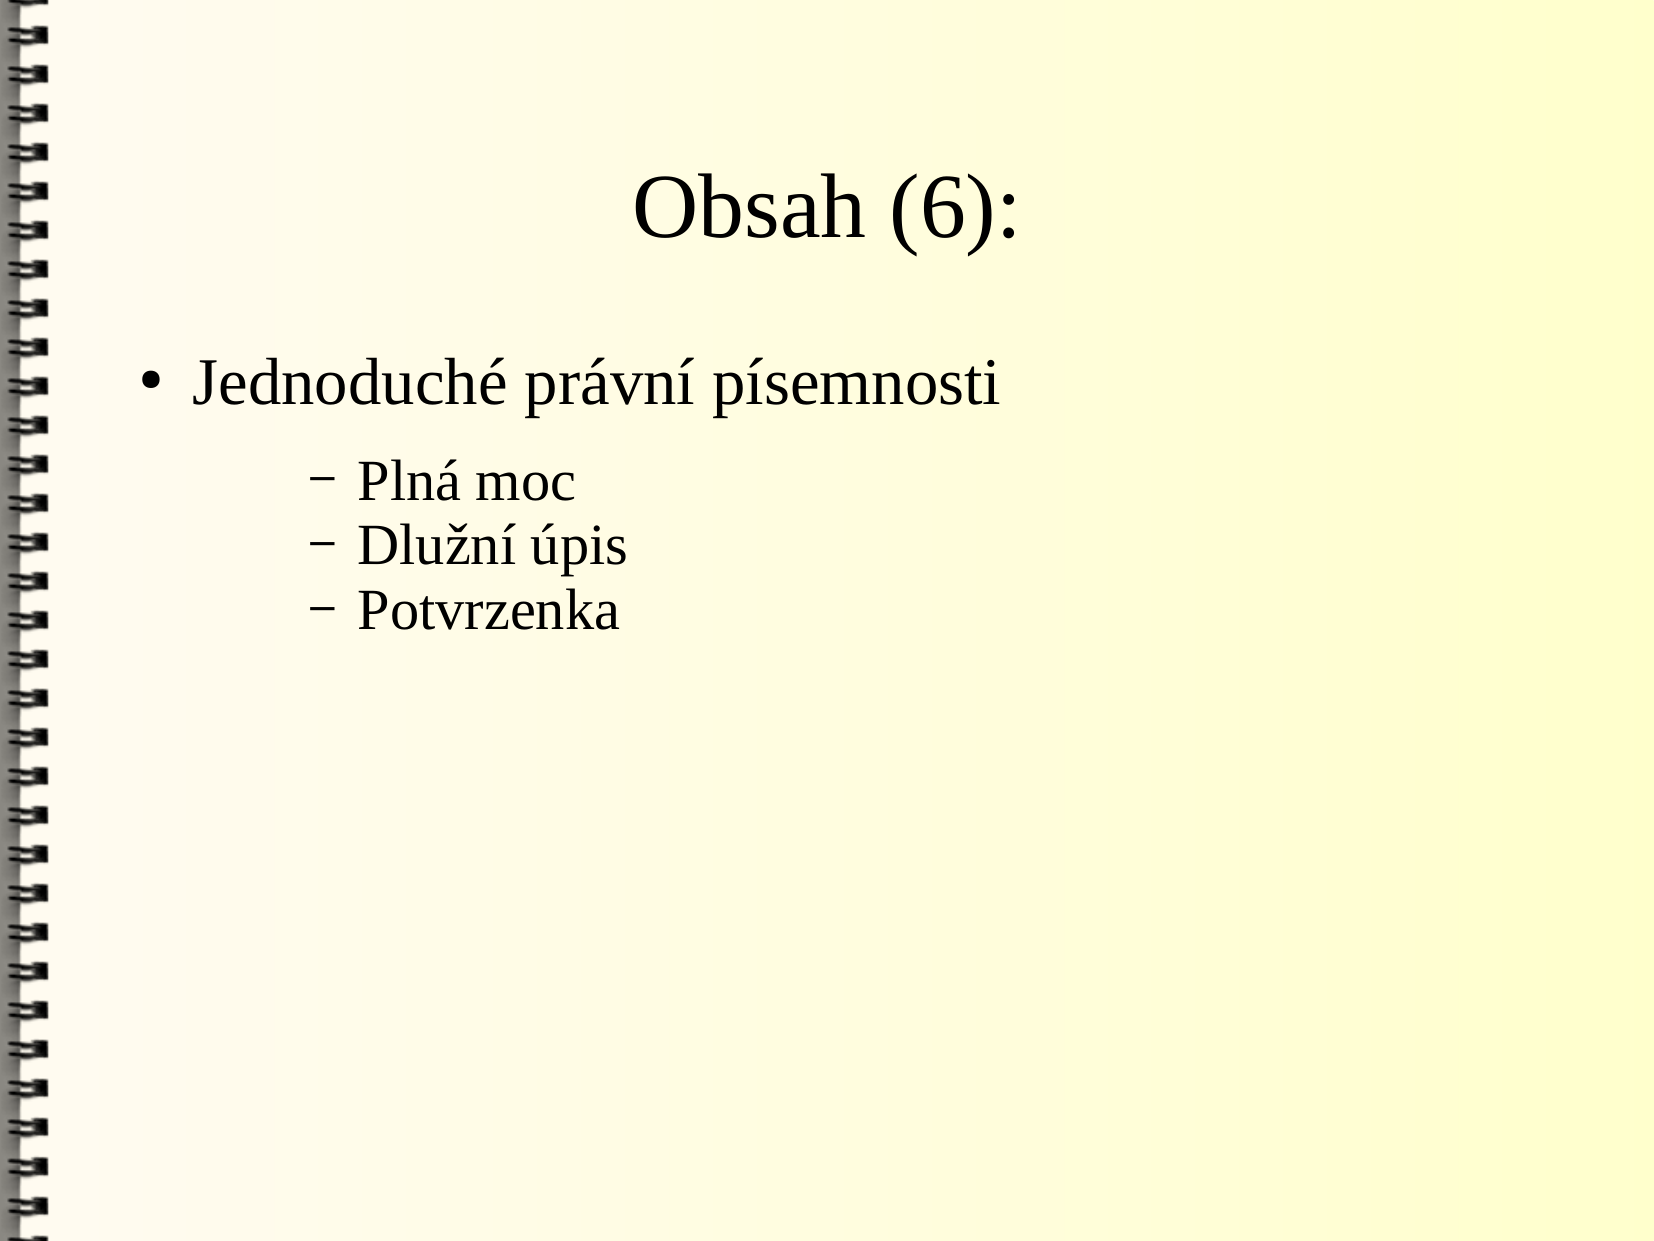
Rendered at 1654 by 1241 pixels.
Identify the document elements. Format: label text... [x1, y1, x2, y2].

list Jednoduché právní písemnosti Plná moc Dlužní úpis Potvrzenka [121, 344, 1534, 1164]
title Obsah (6): [121, 102, 1534, 311]
picture [0, 0, 1654, 1241]
